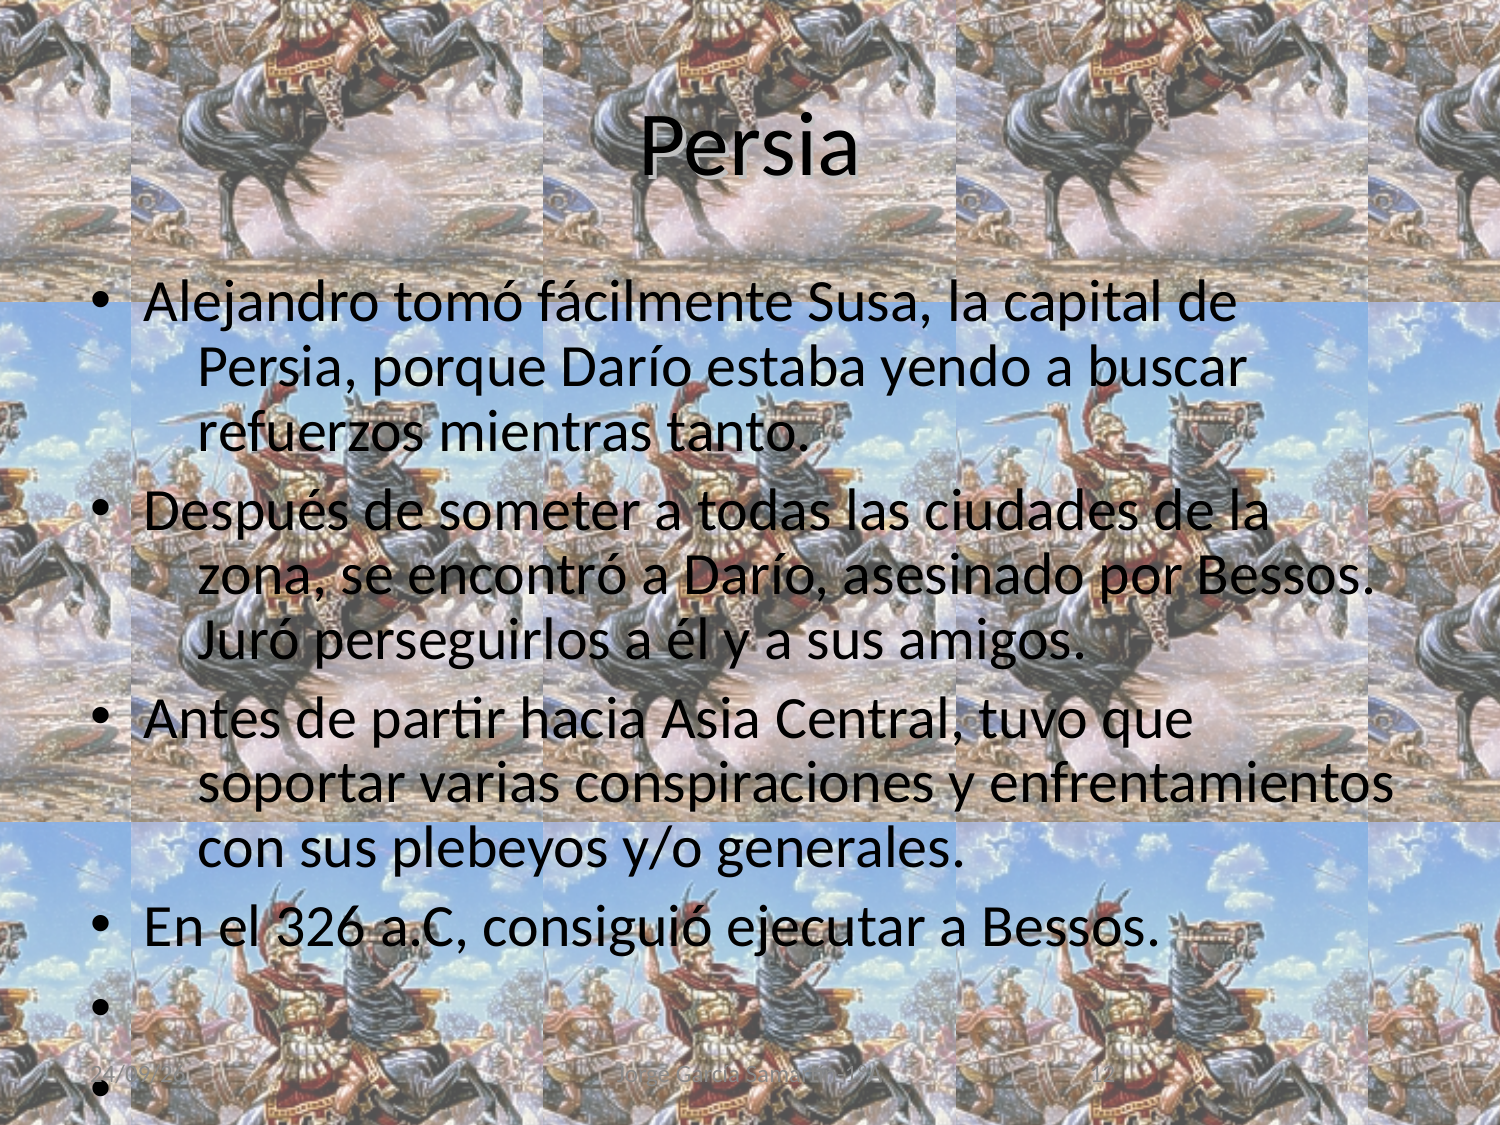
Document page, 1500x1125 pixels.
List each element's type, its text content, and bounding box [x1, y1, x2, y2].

text_box miércoles, 23 de marzo de 2011 [75, 1042, 426, 1103]
list Alejandro tomó fácilmente Susa, la capital de Persia, porque Darío estaba yendo a buscar refuerzos mientras tanto. Después de someter a todas las ciudades de la zona, se encontró a Darío, asesinado por Bessos. Juró perseguirlos a él y a sus amigos. Antes de partir hacia Asia Central, tuvo que soportar varias conspiraciones y enfrentamientos con sus plebeyos y/o generales. En el 326 a.C, consiguió ejecutar a Bessos. [75, 262, 1426, 1005]
text_box Jorge García Samartín-1ºA [512, 1042, 988, 1103]
text_box 12 [1074, 1042, 1426, 1103]
title Persia [75, 45, 1426, 233]
